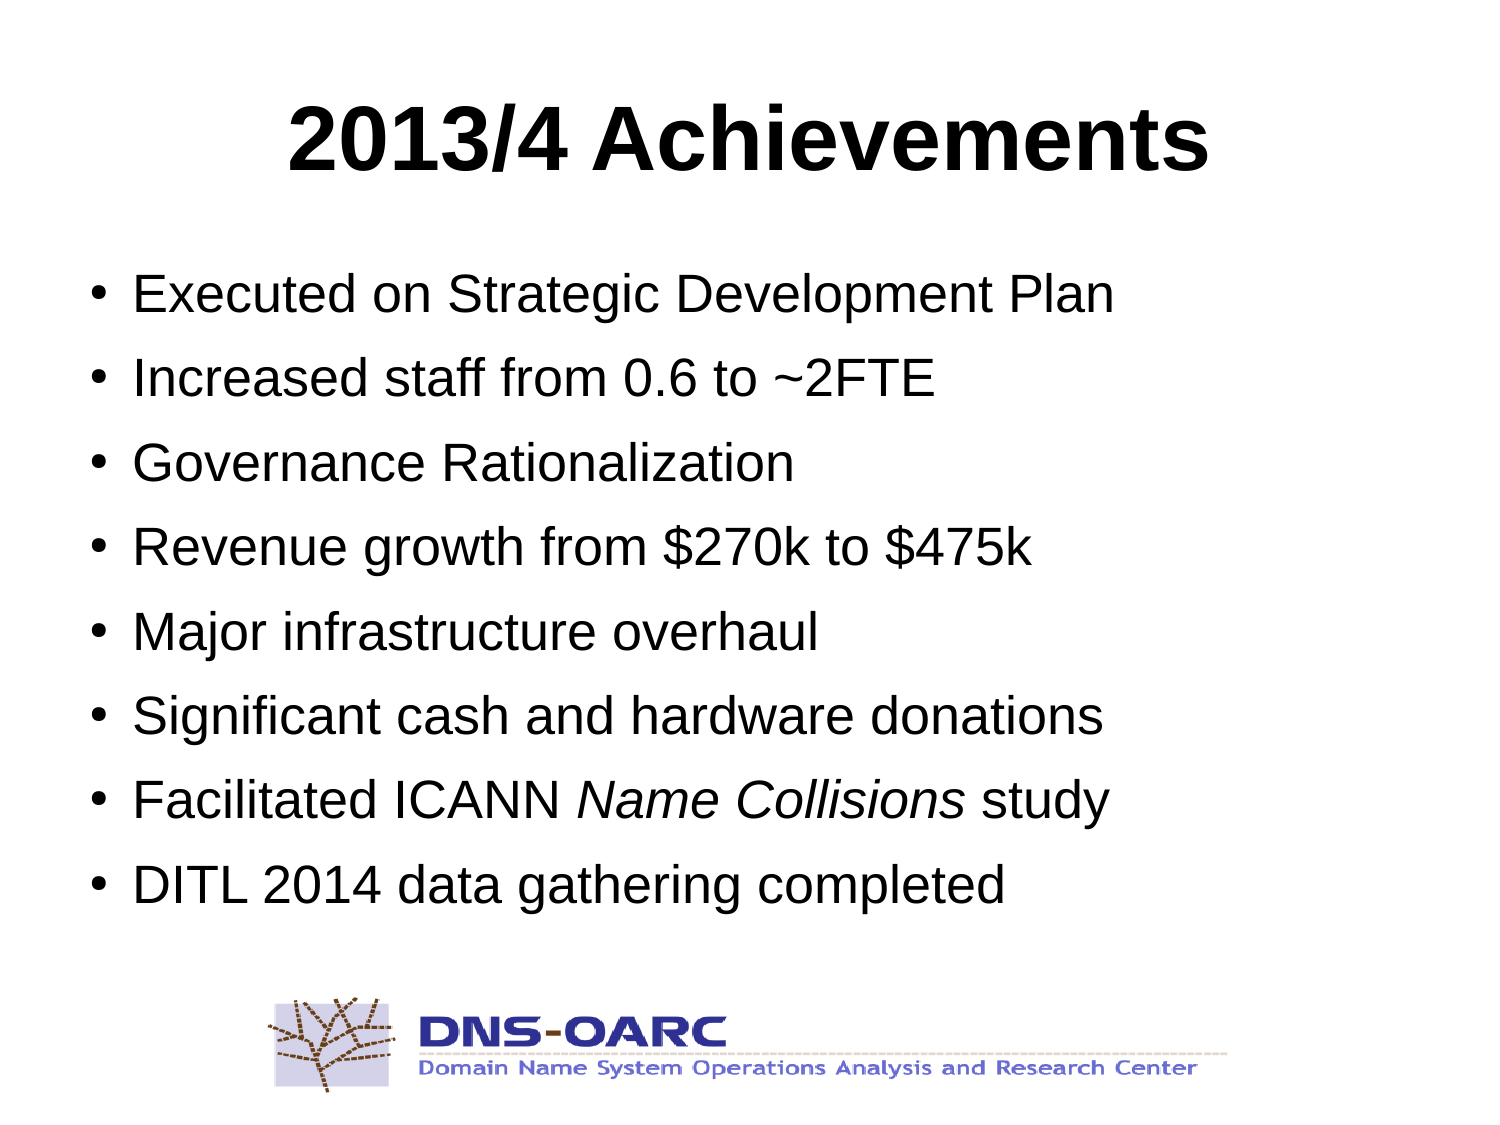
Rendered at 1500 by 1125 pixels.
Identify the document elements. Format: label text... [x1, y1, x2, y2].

picture [214, 991, 1259, 1099]
title 2013/4 Achievements [75, 44, 1425, 233]
list Executed on Strategic Development Plan Increased staff from 0.6 to ~2FTE Governance Rationalization Revenue growth from $270k to $475k Major infrastructure overhaul Significant cash and hardware donations Facilitated ICANN Name Collisions study DITL 2014 data gathering completed [75, 263, 1425, 916]
